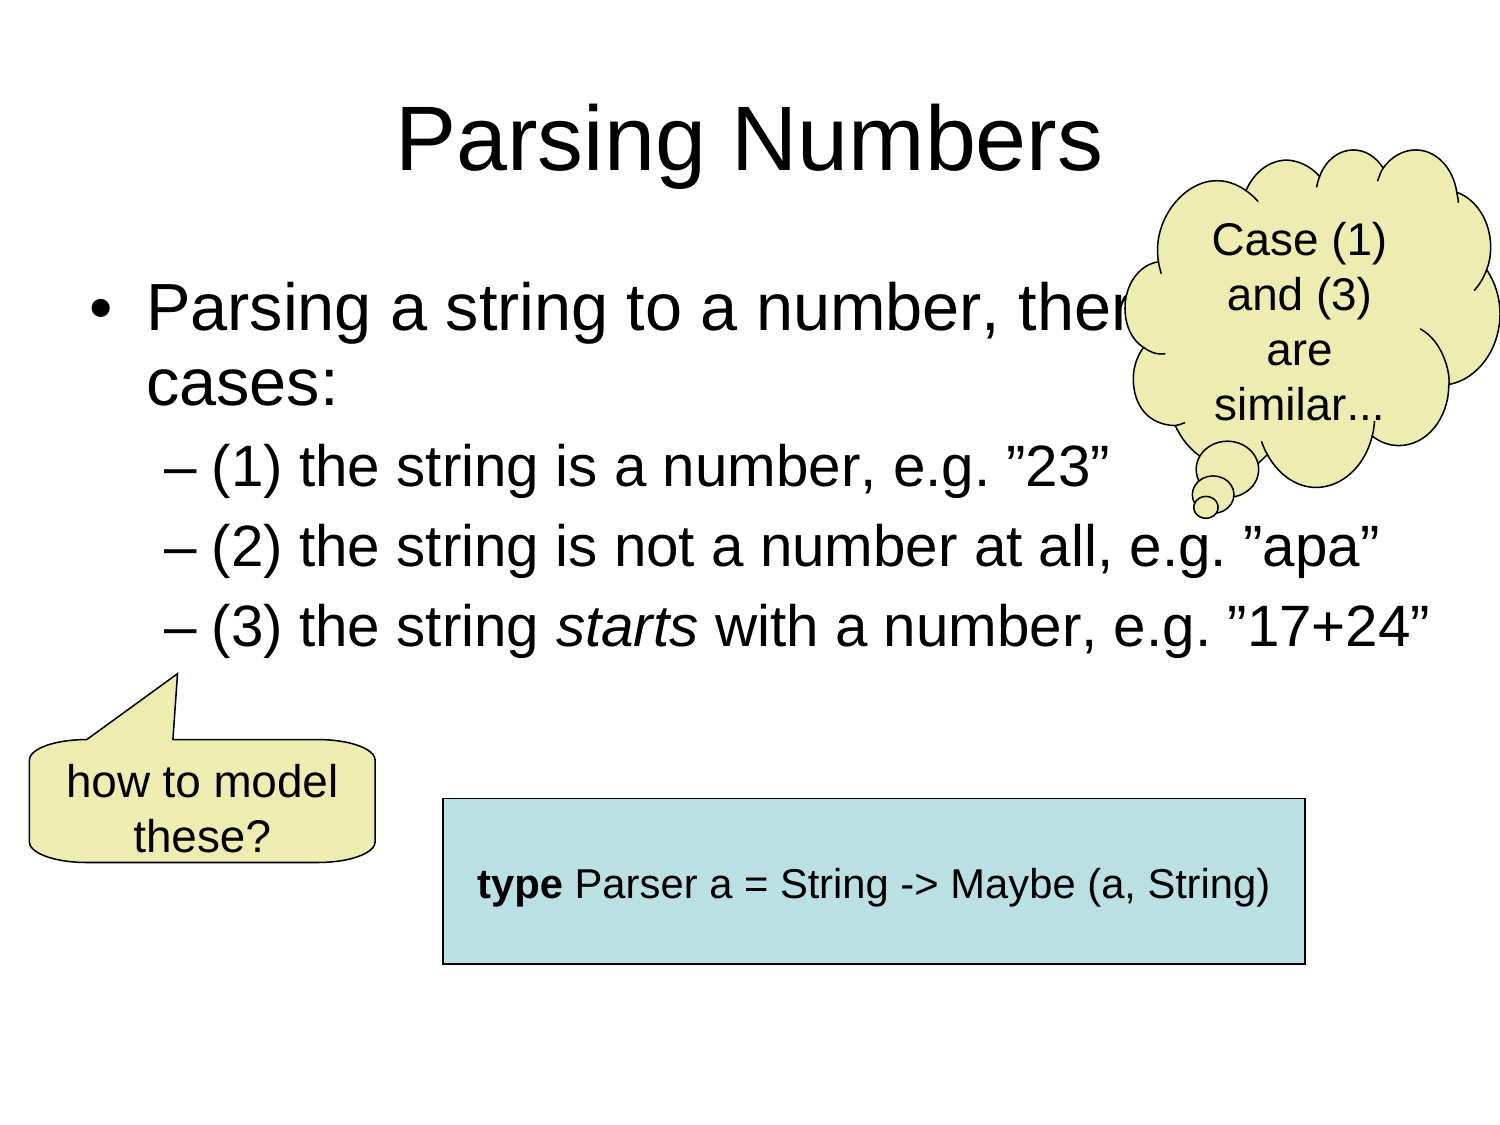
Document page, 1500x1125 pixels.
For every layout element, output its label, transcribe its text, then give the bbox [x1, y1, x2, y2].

text_box Case (1) and (3) are similar... [1125, 149, 1500, 519]
text_box type Parser a = String -> Maybe (a, String) [442, 798, 1306, 965]
list Parsing a string to a number, there are three cases: (1) the string is a number, e.g. ”23” (2) the string is not a number at all, e.g. ”apa” (3) the string starts with a number, e.g. ”17+24” [75, 262, 1500, 1005]
title Parsing Numbers [75, 45, 1426, 233]
text_box how to model these? [29, 673, 376, 863]
